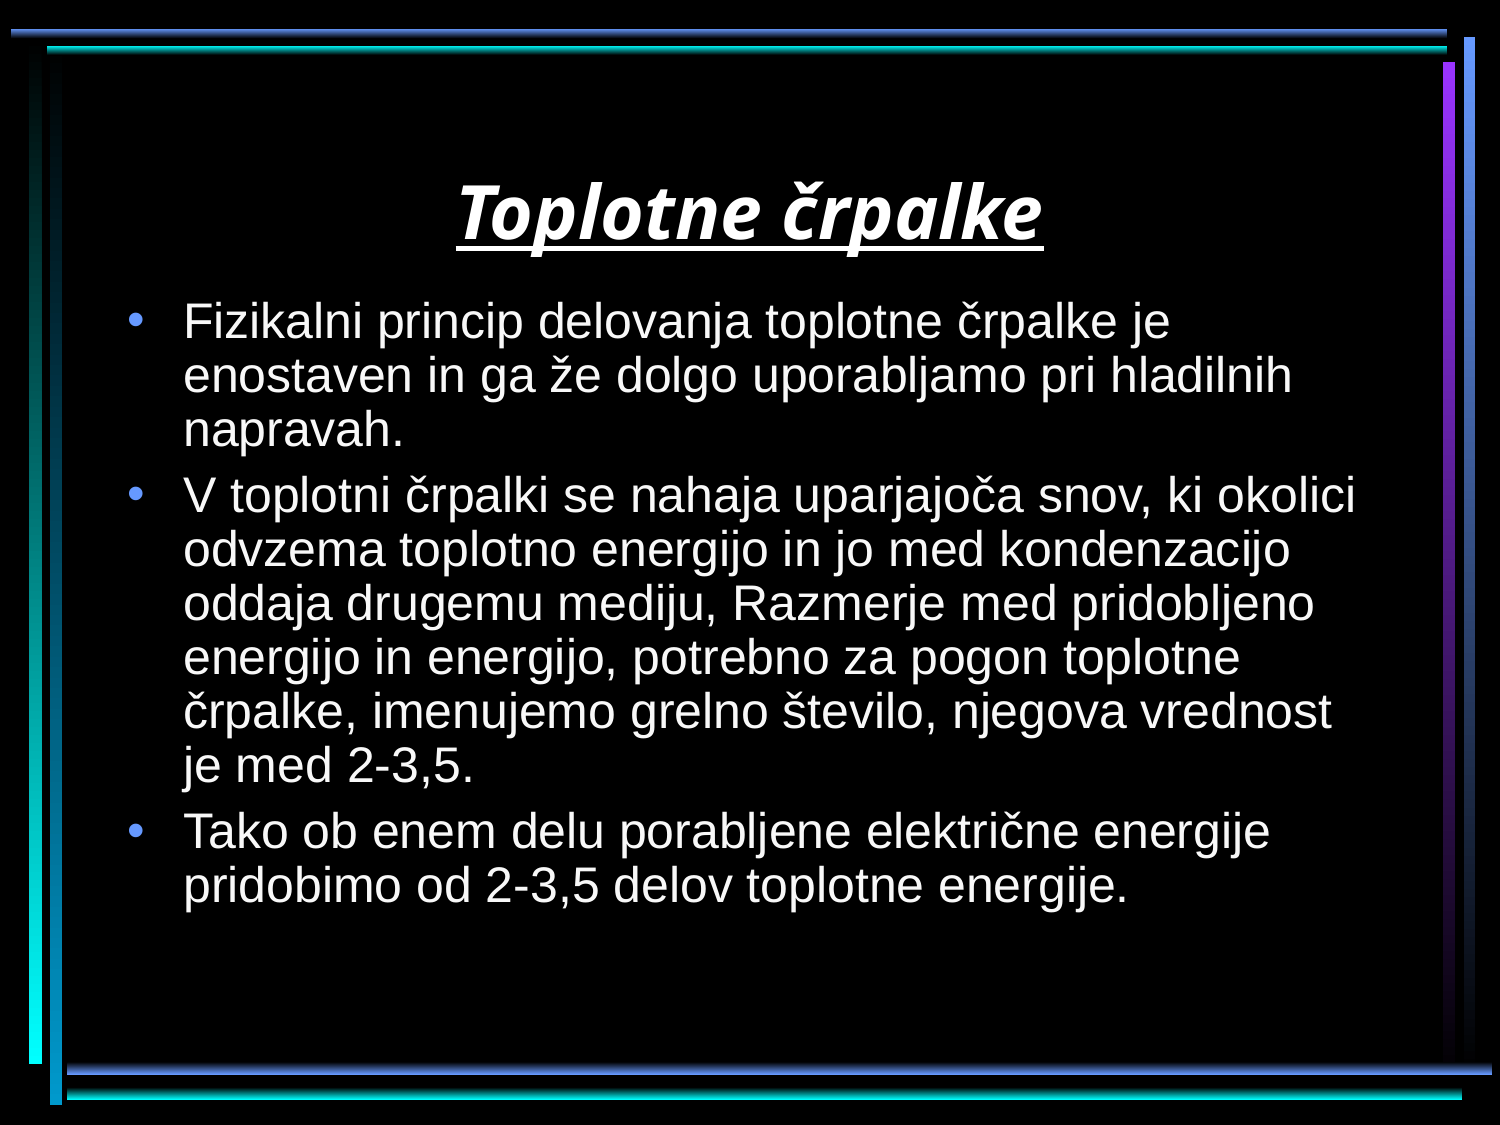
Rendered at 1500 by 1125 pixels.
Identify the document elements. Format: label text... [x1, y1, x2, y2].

list Fizikalni princip delovanja toplotne črpalke je enostaven in ga že dolgo uporabljamo pri hladilnih napravah. V toplotni črpalki se nahaja uparjajoča snov, ki okolici odvzema toplotno energijo in jo med kondenzacijo oddaja drugemu mediju, Razmerje med pridobljeno energijo in energijo, potrebno za pogon toplotne črpalke, imenujemo grelno število, njegova vrednost je med 2-3,5. Tako ob enem delu porabljene električne energije pridobimo od 2-3,5 delov toplotne energije. [112, 287, 1388, 941]
title Toplotne črpalke [112, 59, 1388, 263]
